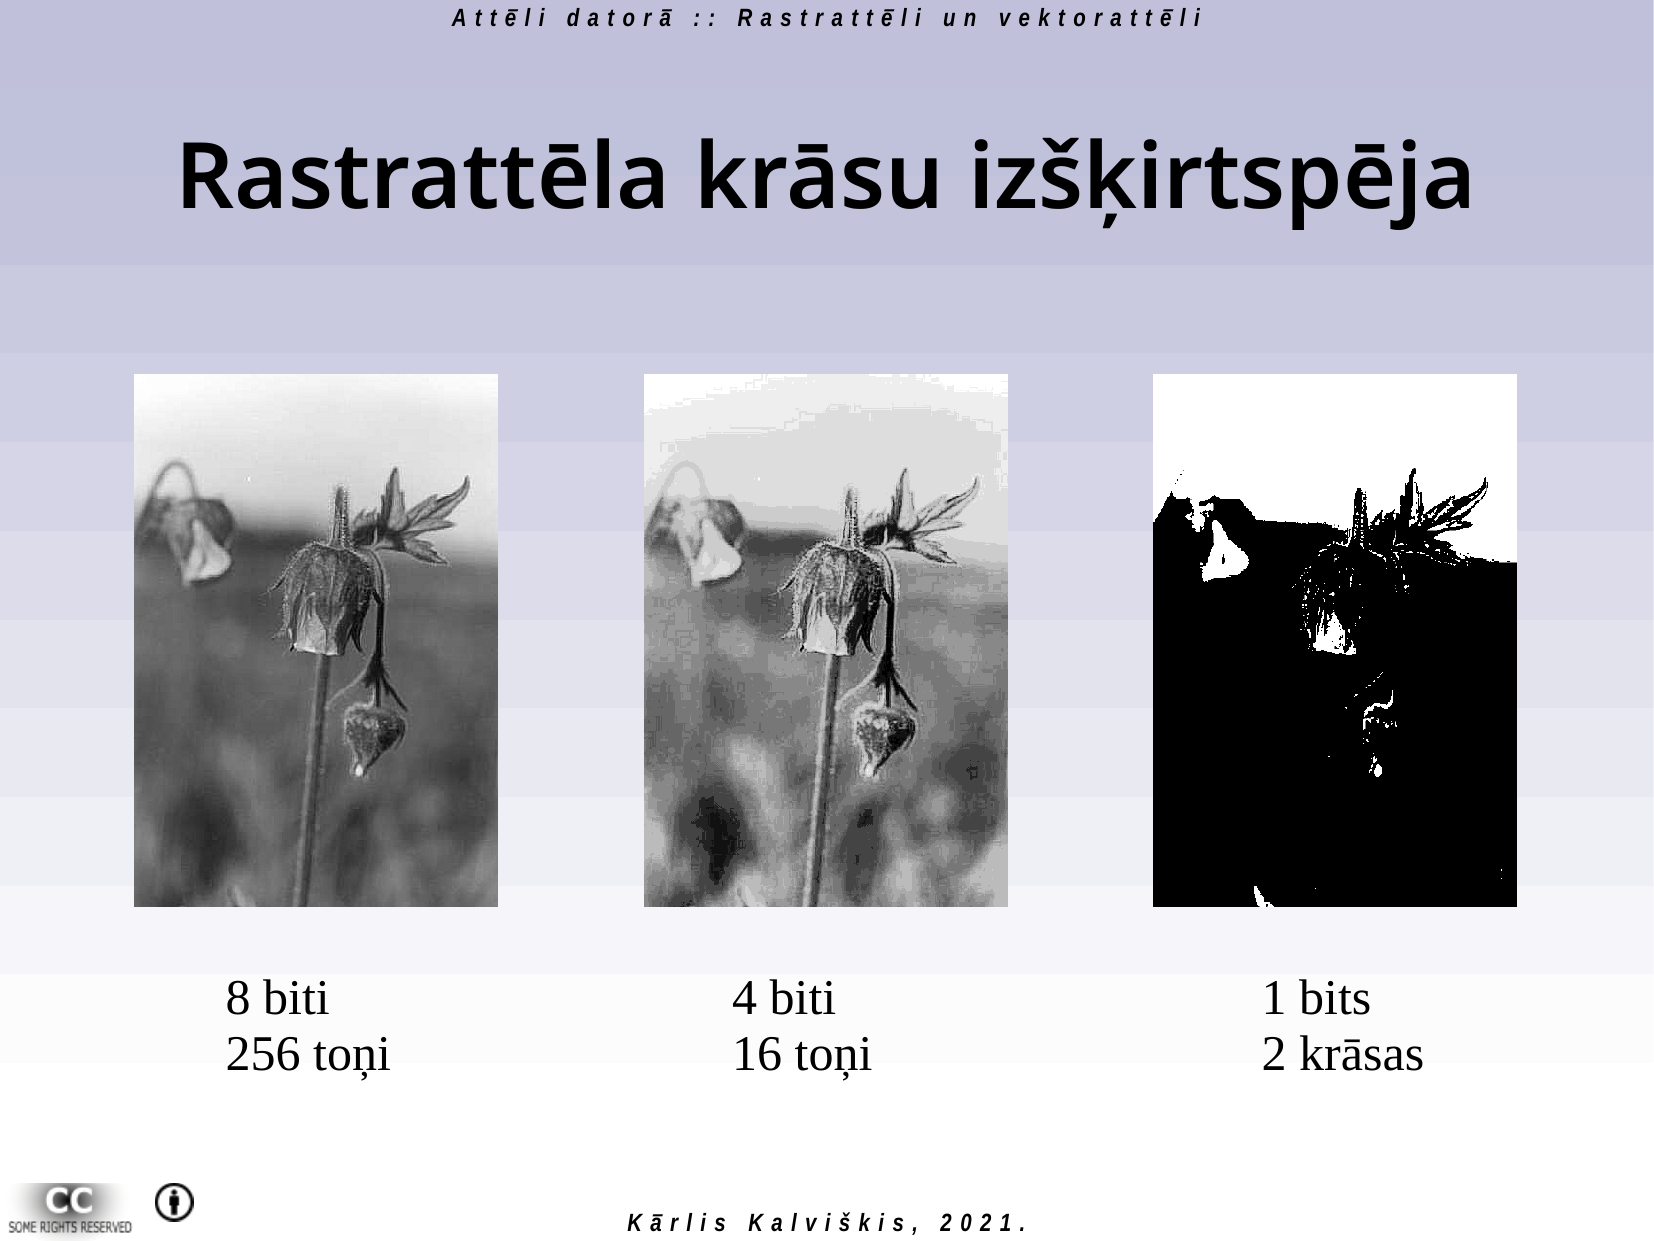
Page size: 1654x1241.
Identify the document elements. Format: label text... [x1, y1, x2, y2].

text_box 4 biti 16 toņi [732, 970, 873, 1085]
title Rastrattēla krāsu izšķirtspēja [29, 49, 1625, 296]
picture [0, 0, 1654, 1241]
text_box 1 bits 2 krāsas [1261, 970, 1431, 1085]
text_box 8 biti 256 toņi [225, 970, 392, 1085]
